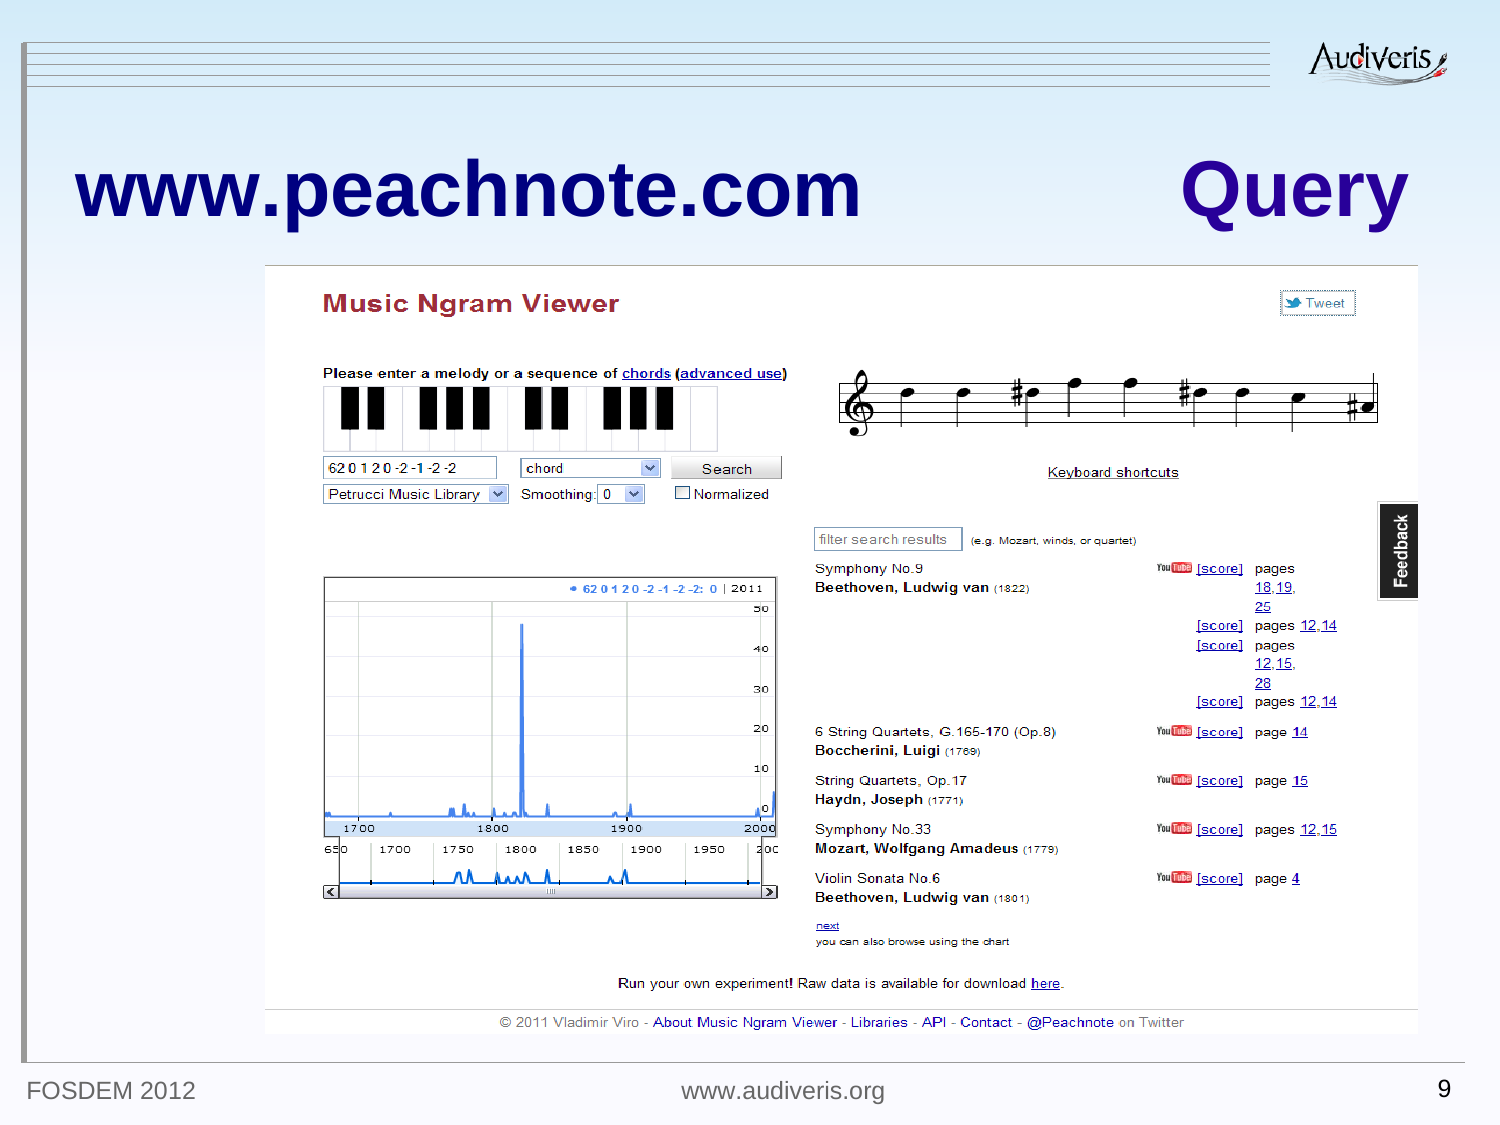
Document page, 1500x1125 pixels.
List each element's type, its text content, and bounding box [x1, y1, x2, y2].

picture [1306, 29, 1447, 89]
picture [265, 265, 1418, 1034]
title www.peachnote.com Query [75, 122, 1437, 271]
